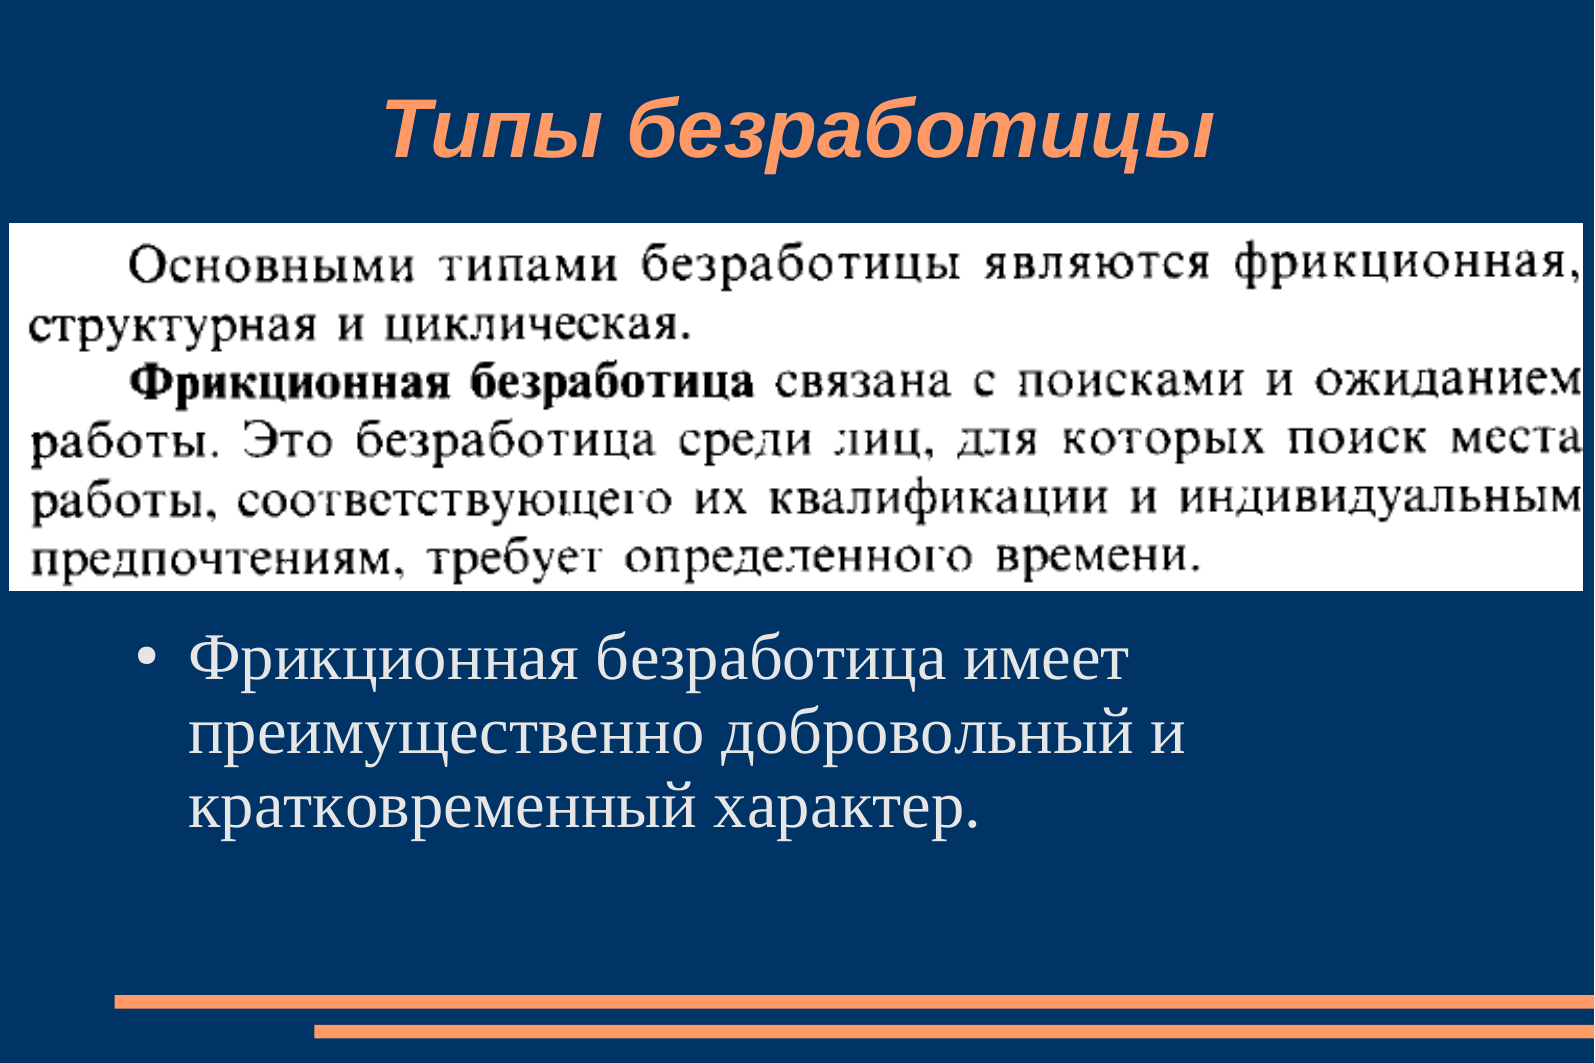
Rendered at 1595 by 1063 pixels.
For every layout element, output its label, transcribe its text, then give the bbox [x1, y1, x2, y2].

picture [9, 223, 1583, 591]
list Фрикционная безработица имеет преимущественно добровольный и кратковременный характер. [117, 620, 1477, 956]
title Типы безработицы [117, 39, 1479, 218]
